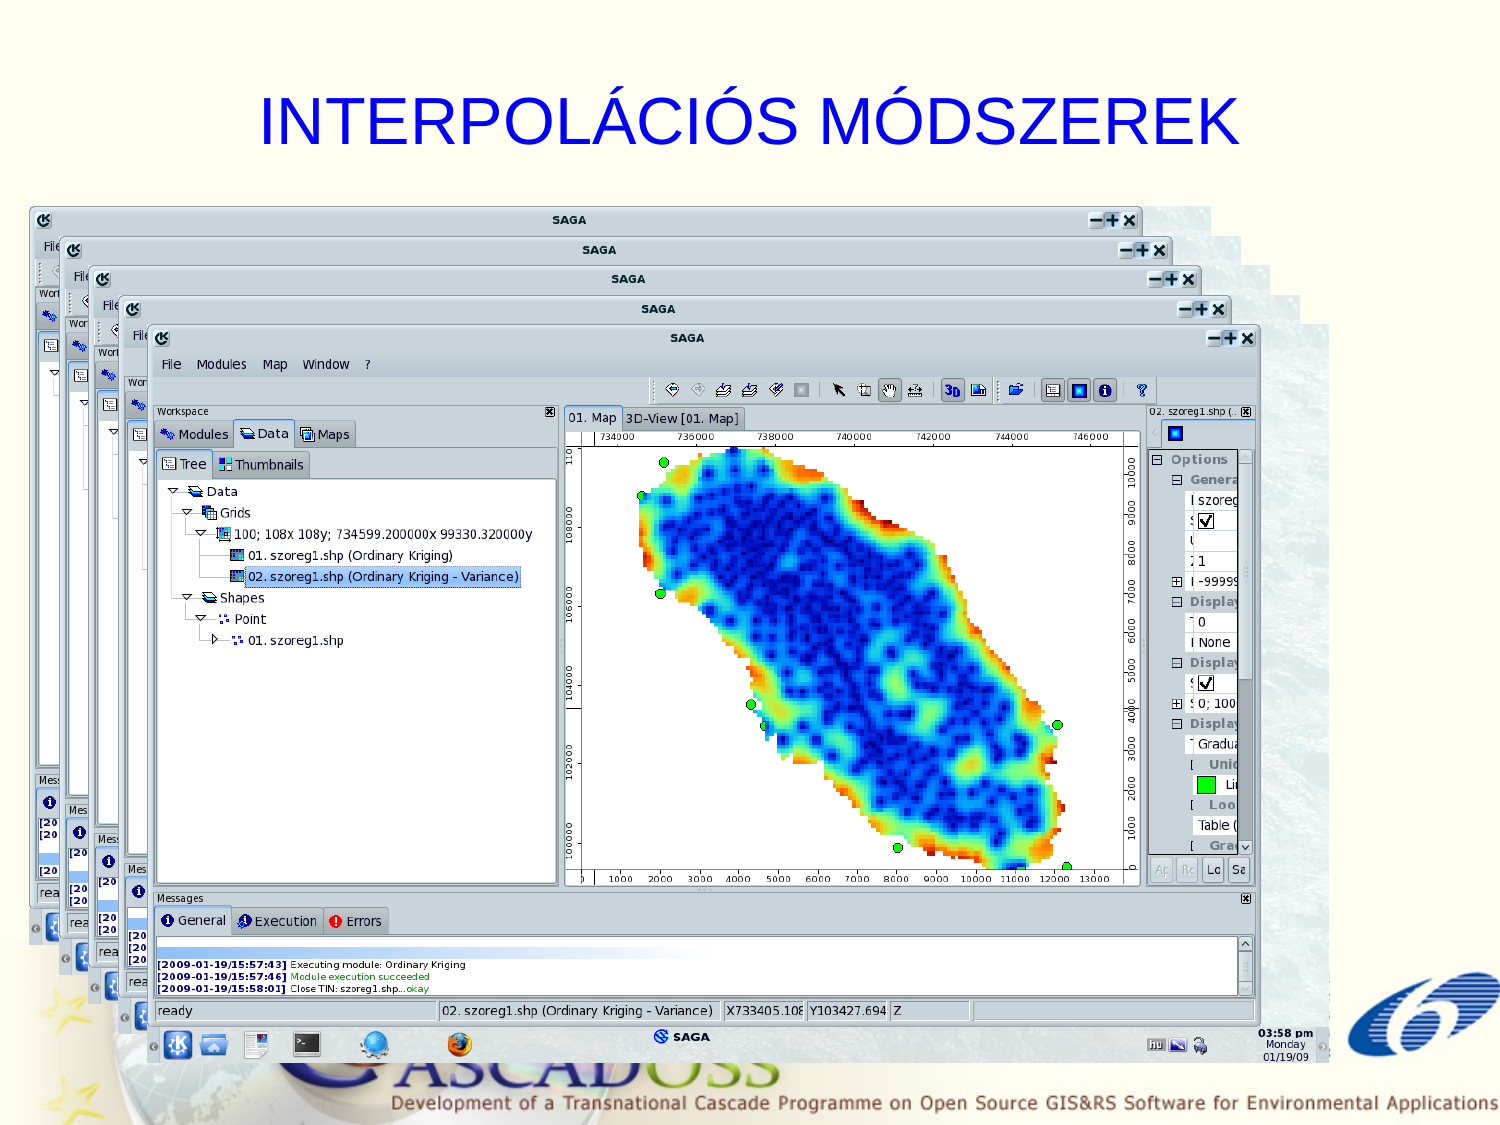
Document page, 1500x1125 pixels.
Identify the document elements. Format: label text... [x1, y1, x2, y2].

picture [0, 206, 1500, 1125]
title INTERPOLÁCIÓS MÓDSZEREK [75, 28, 1425, 216]
